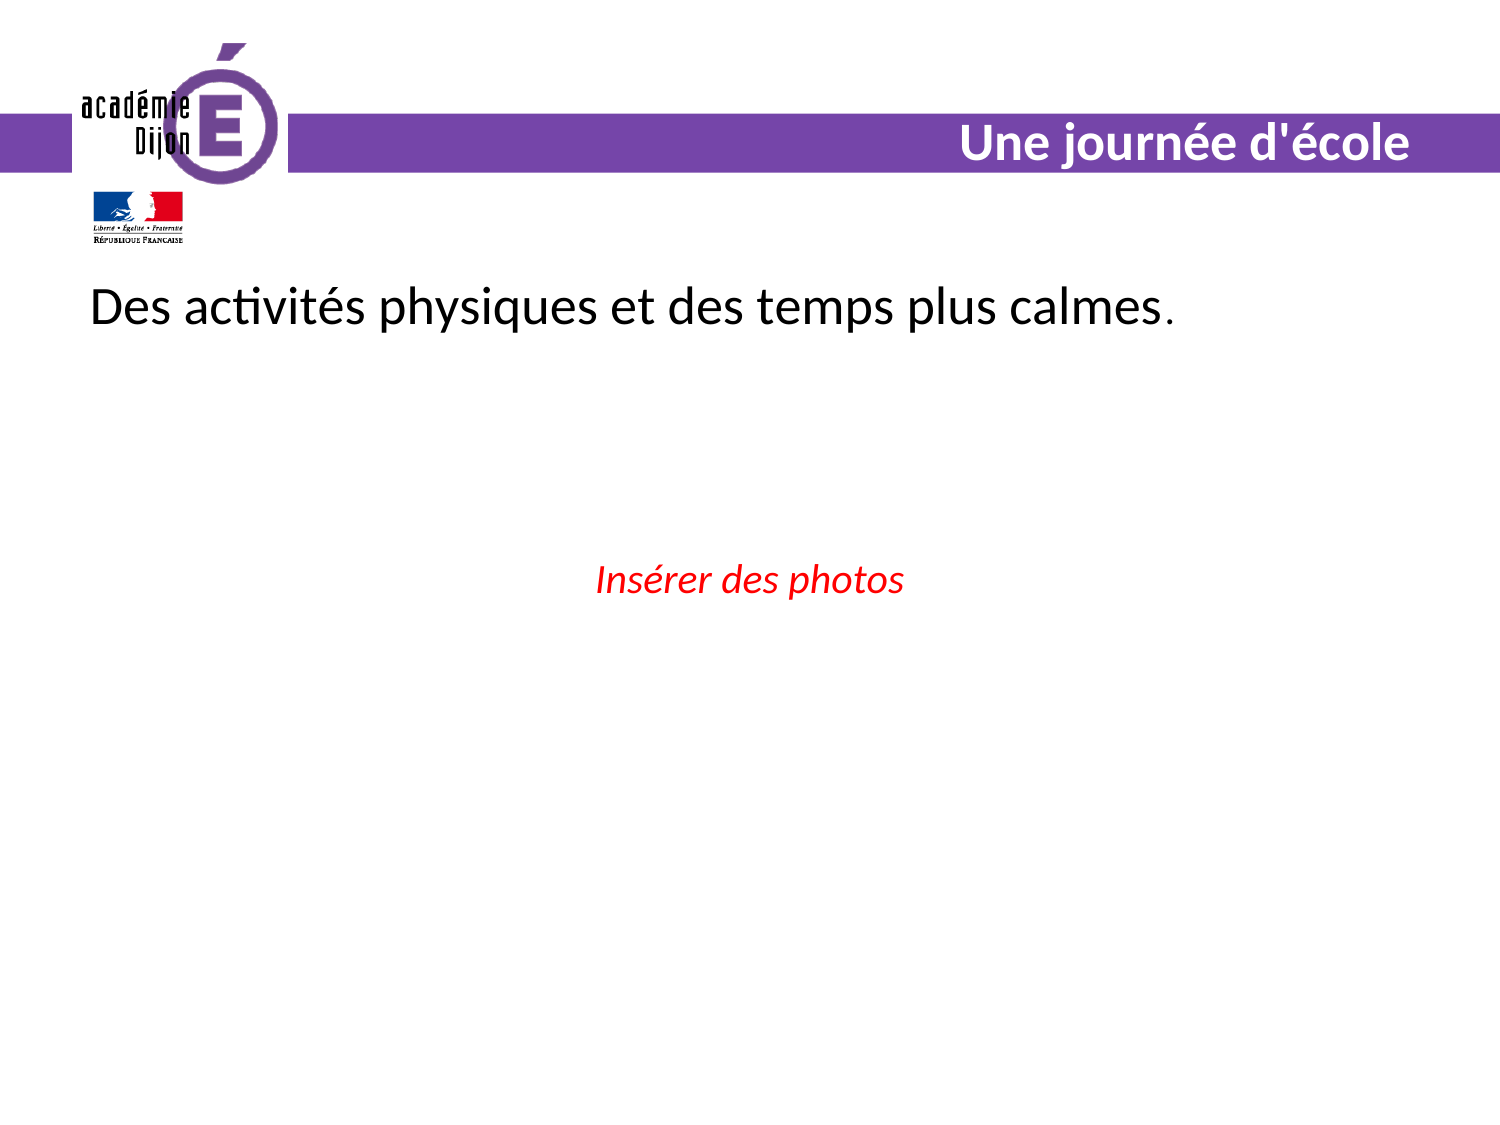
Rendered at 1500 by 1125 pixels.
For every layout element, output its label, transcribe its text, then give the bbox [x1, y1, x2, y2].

title Une journée d'école [307, 45, 1489, 233]
list Des activités physiques et des temps plus calmes. Insérer des photos [75, 262, 1426, 1005]
picture [82, 43, 278, 243]
